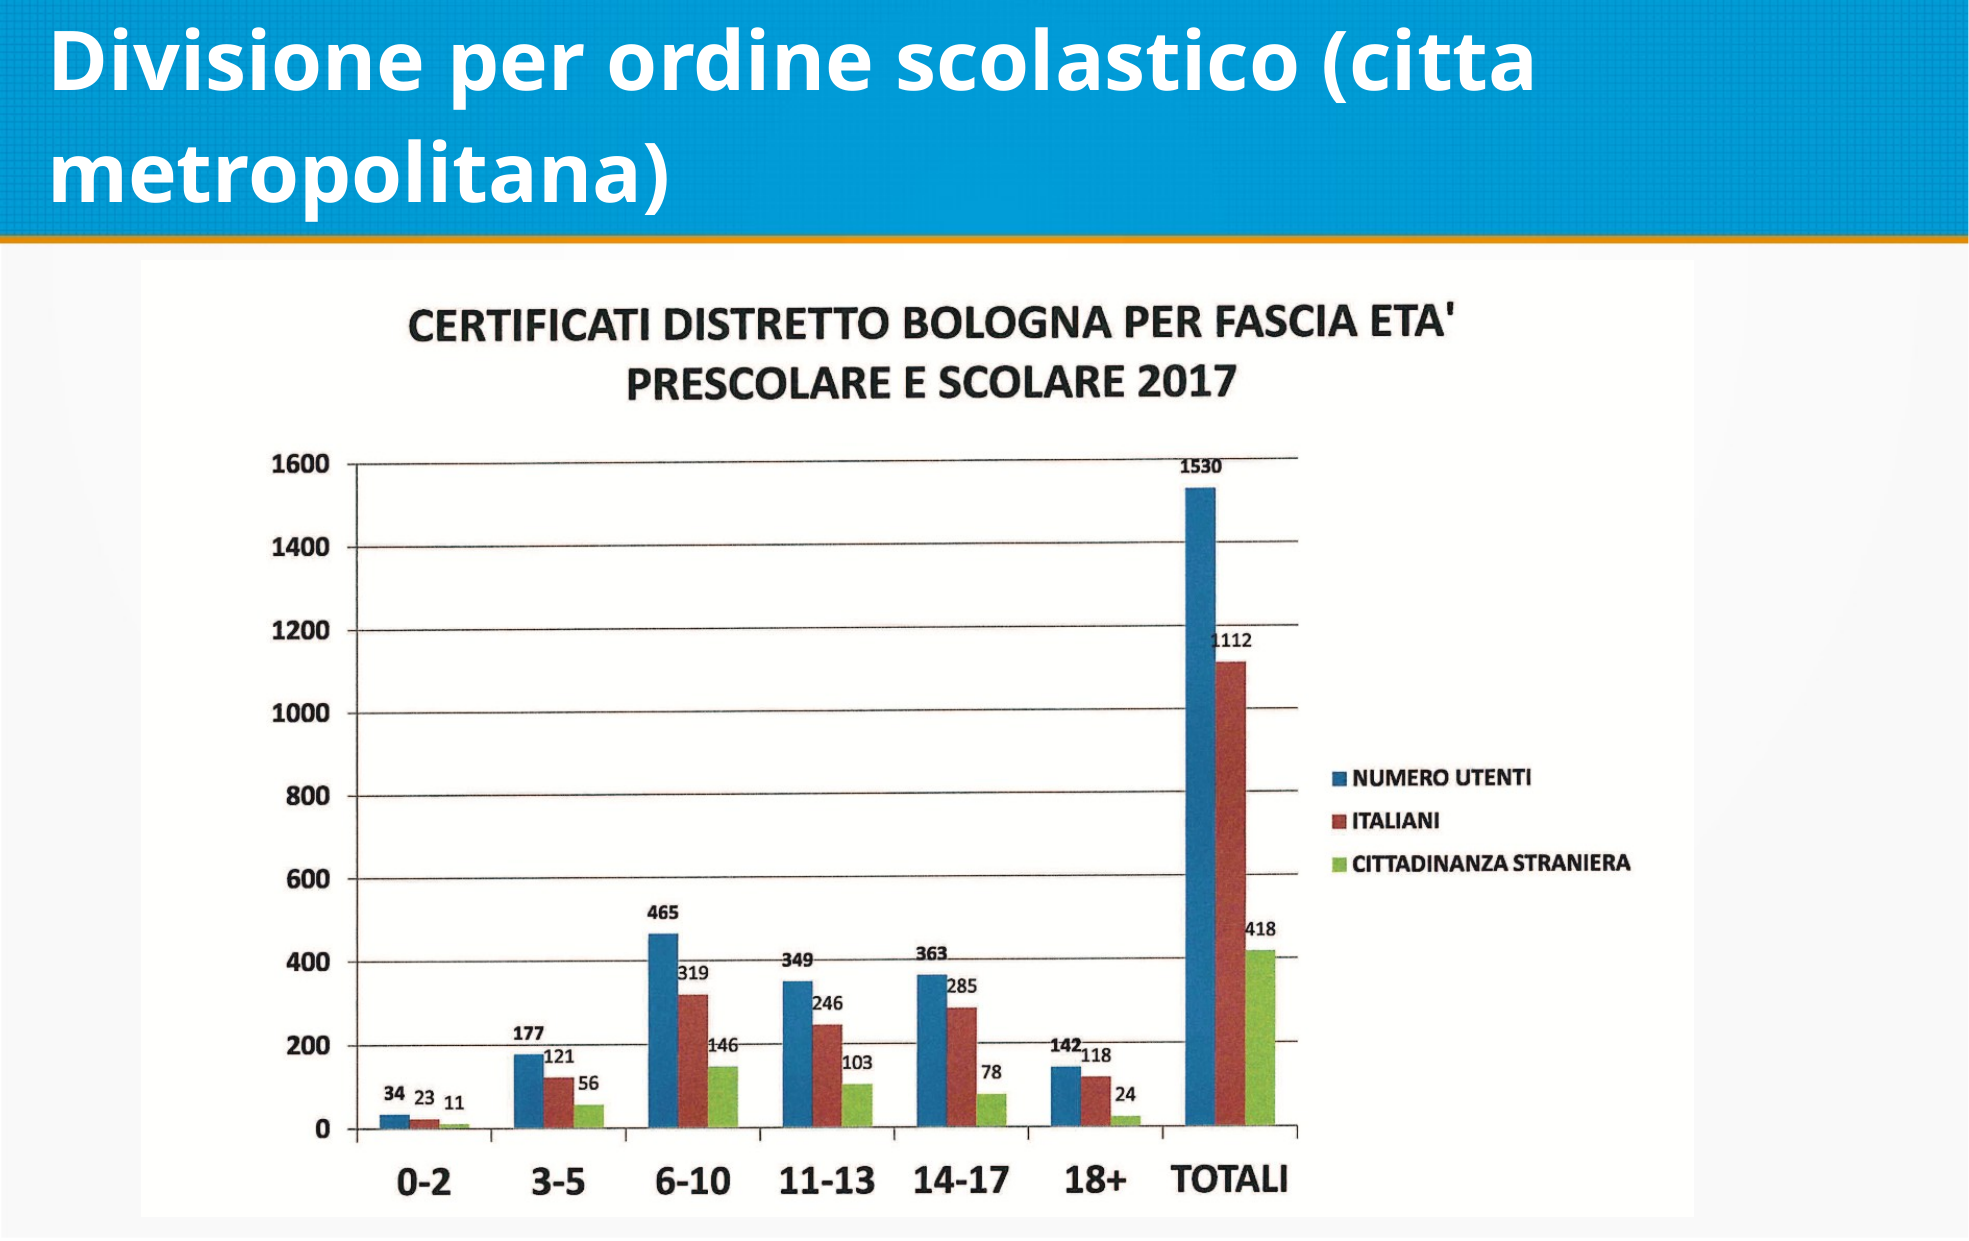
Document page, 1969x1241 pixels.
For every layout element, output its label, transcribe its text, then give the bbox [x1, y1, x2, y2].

picture [0, 233, 1969, 1241]
title Divisione per ordine scolastico (citta metropolitana) [47, 0, 1938, 227]
